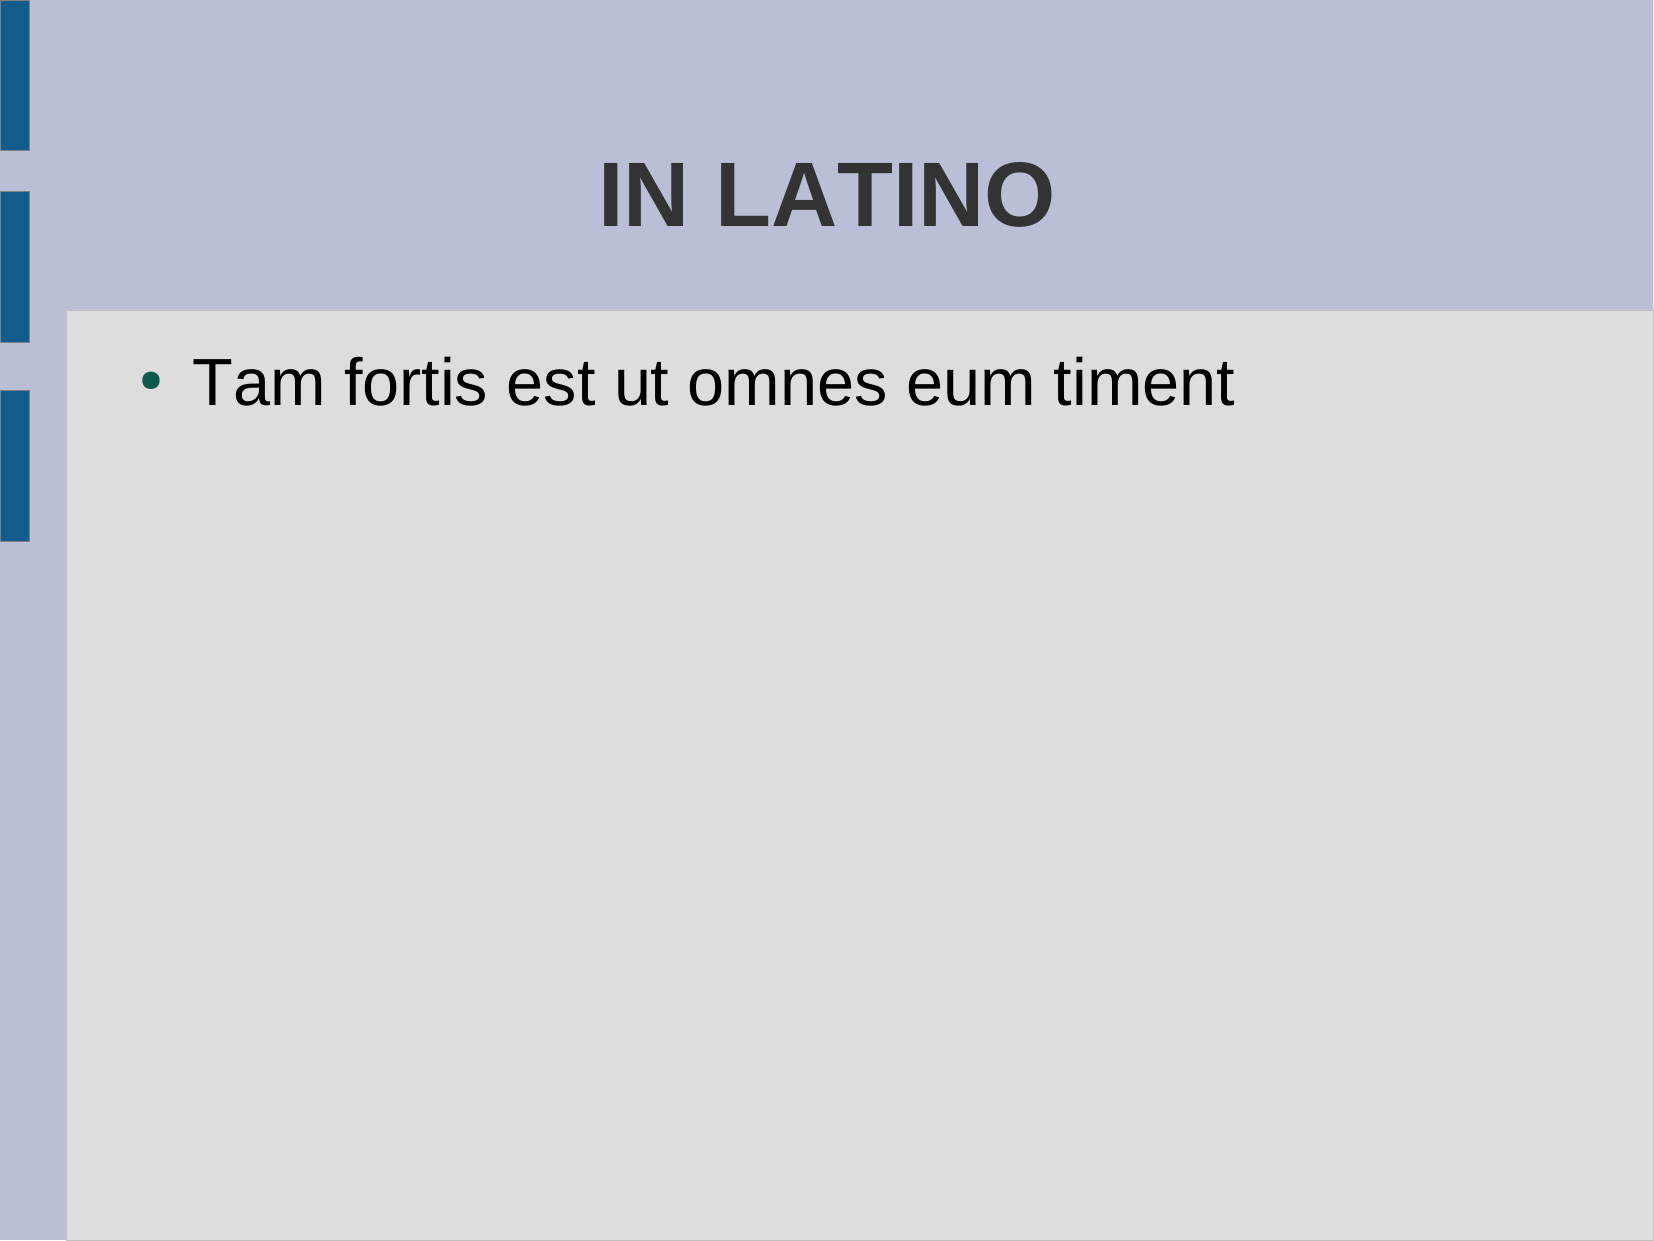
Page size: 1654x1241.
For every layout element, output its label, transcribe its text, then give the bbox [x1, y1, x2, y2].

list Tam fortis est ut omnes eum timent [121, 344, 1534, 1127]
title IN LATINO [121, 91, 1534, 299]
